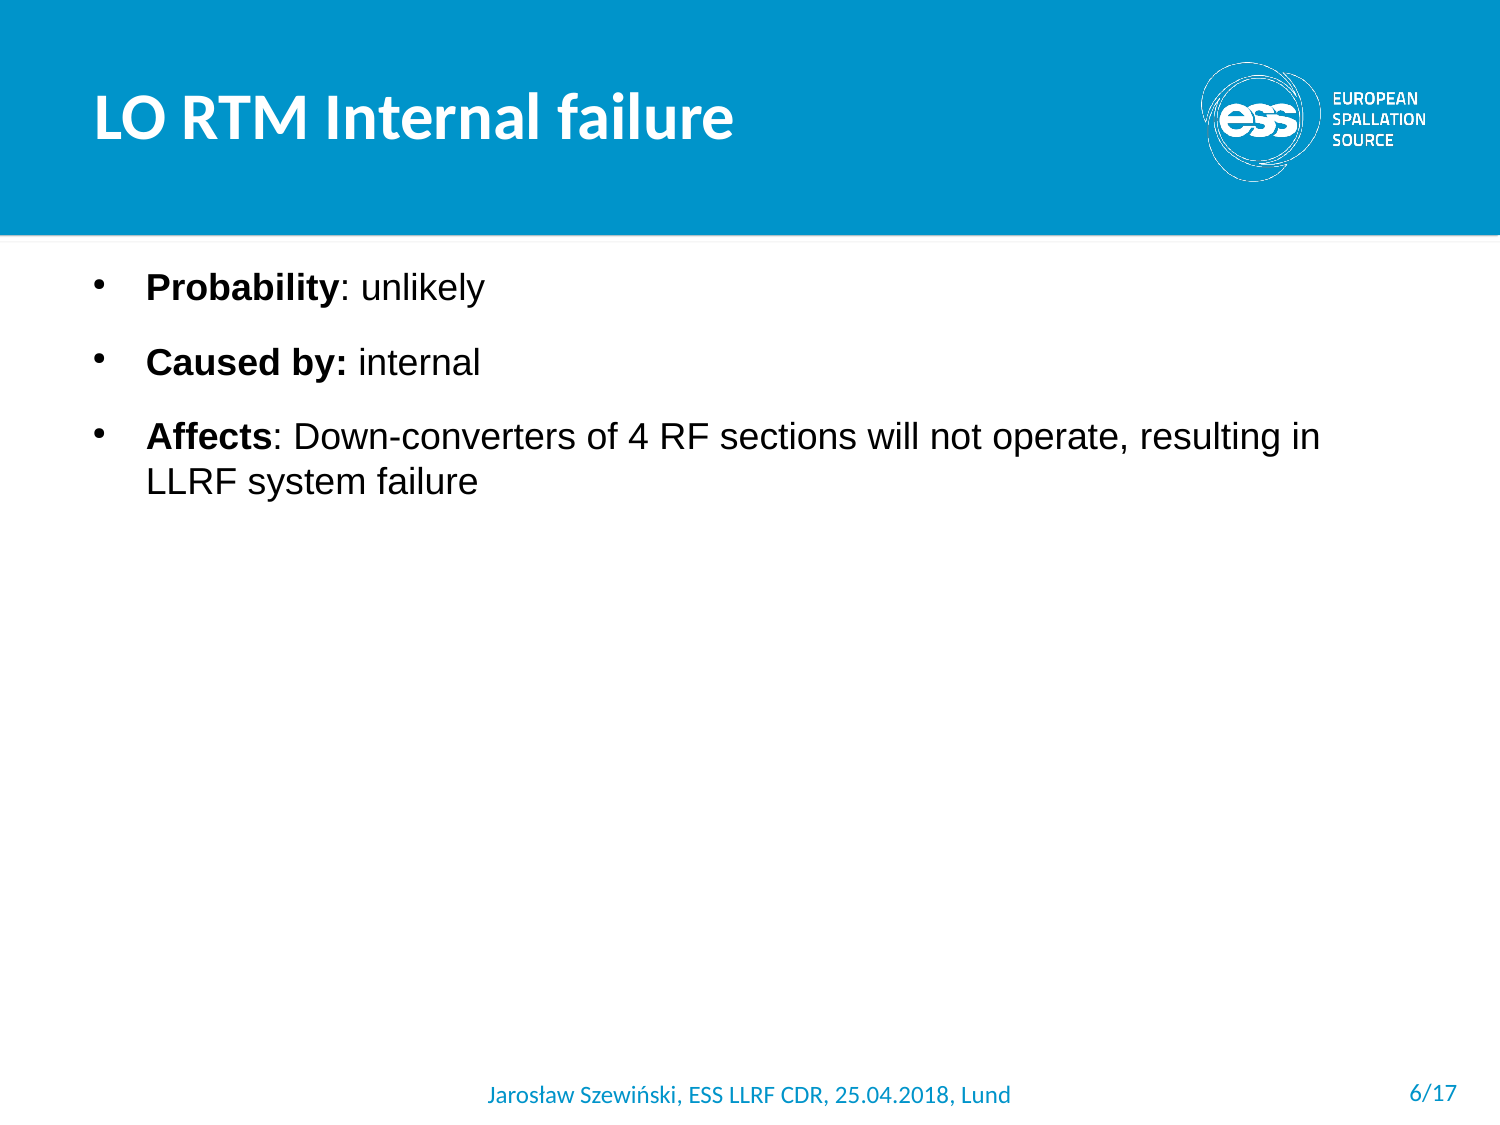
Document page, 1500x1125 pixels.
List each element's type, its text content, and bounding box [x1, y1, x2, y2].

text_box LO RTM Internal failure [94, 19, 1373, 207]
picture [1381, 119, 1389, 124]
text_box Jarosław Szewiński, ESS LLRF CDR, 25.04.2018, Lund [11, 1073, 1489, 1114]
picture [1408, 93, 1412, 104]
picture [1377, 93, 1385, 104]
picture [1386, 134, 1392, 146]
picture [1388, 93, 1394, 104]
list Probability: unlikely Caused by: internal Affects: Down-converters of 4 RF sections will not operate, resulting in LLRF system failure [75, 263, 1399, 1057]
